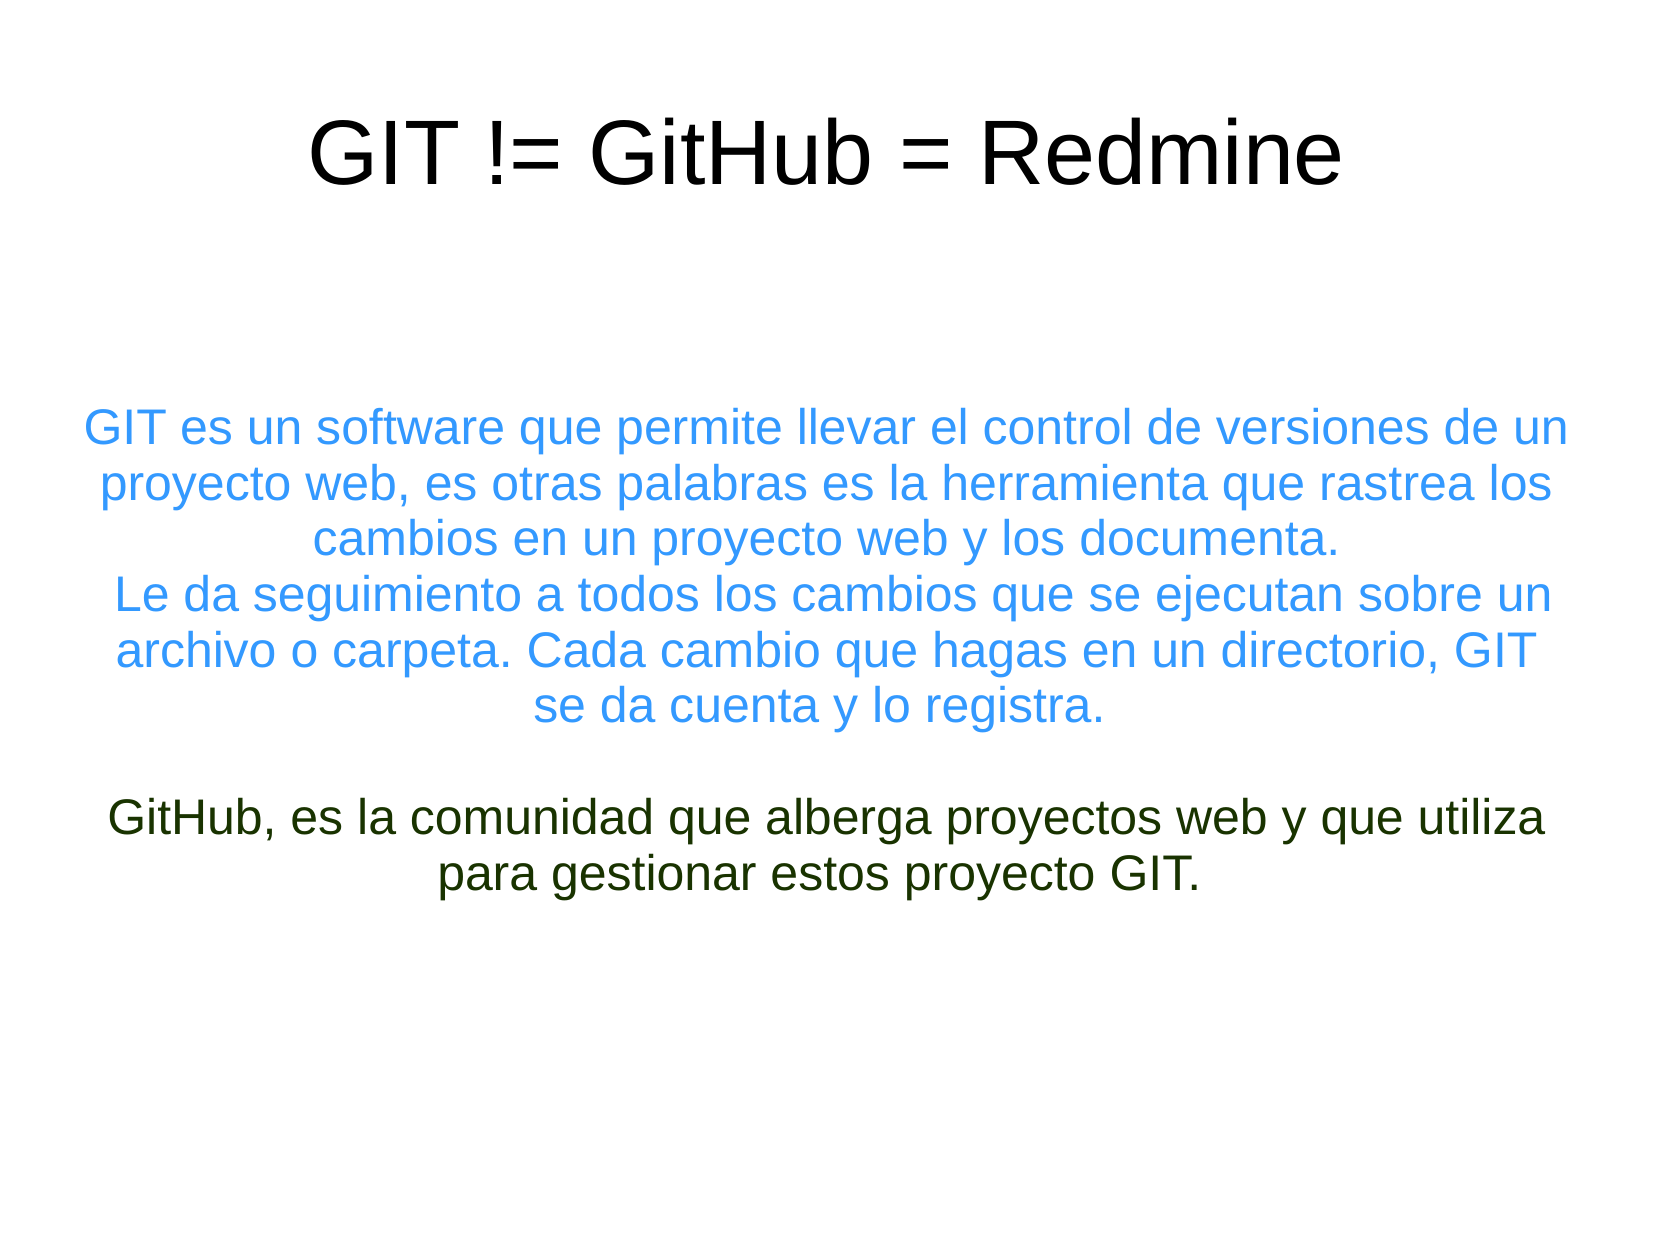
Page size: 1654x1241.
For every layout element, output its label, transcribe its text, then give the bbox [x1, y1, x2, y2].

title GIT != GitHub = Redmine [82, 49, 1571, 257]
subtitle GIT es un software que permite llevar el control de versiones de un proyecto web, es otras palabras es la herramienta que rastrea los cambios en un proyecto web y los documenta. Le da seguimiento a todos los cambios que se ejecutan sobre un archivo o carpeta. Cada cambio que hagas en un directorio, GIT se da cuenta y lo registra. GitHub, es la comunidad que alberga proyectos web y que utiliza para gestionar estos proyecto GIT. [82, 290, 1571, 1010]
